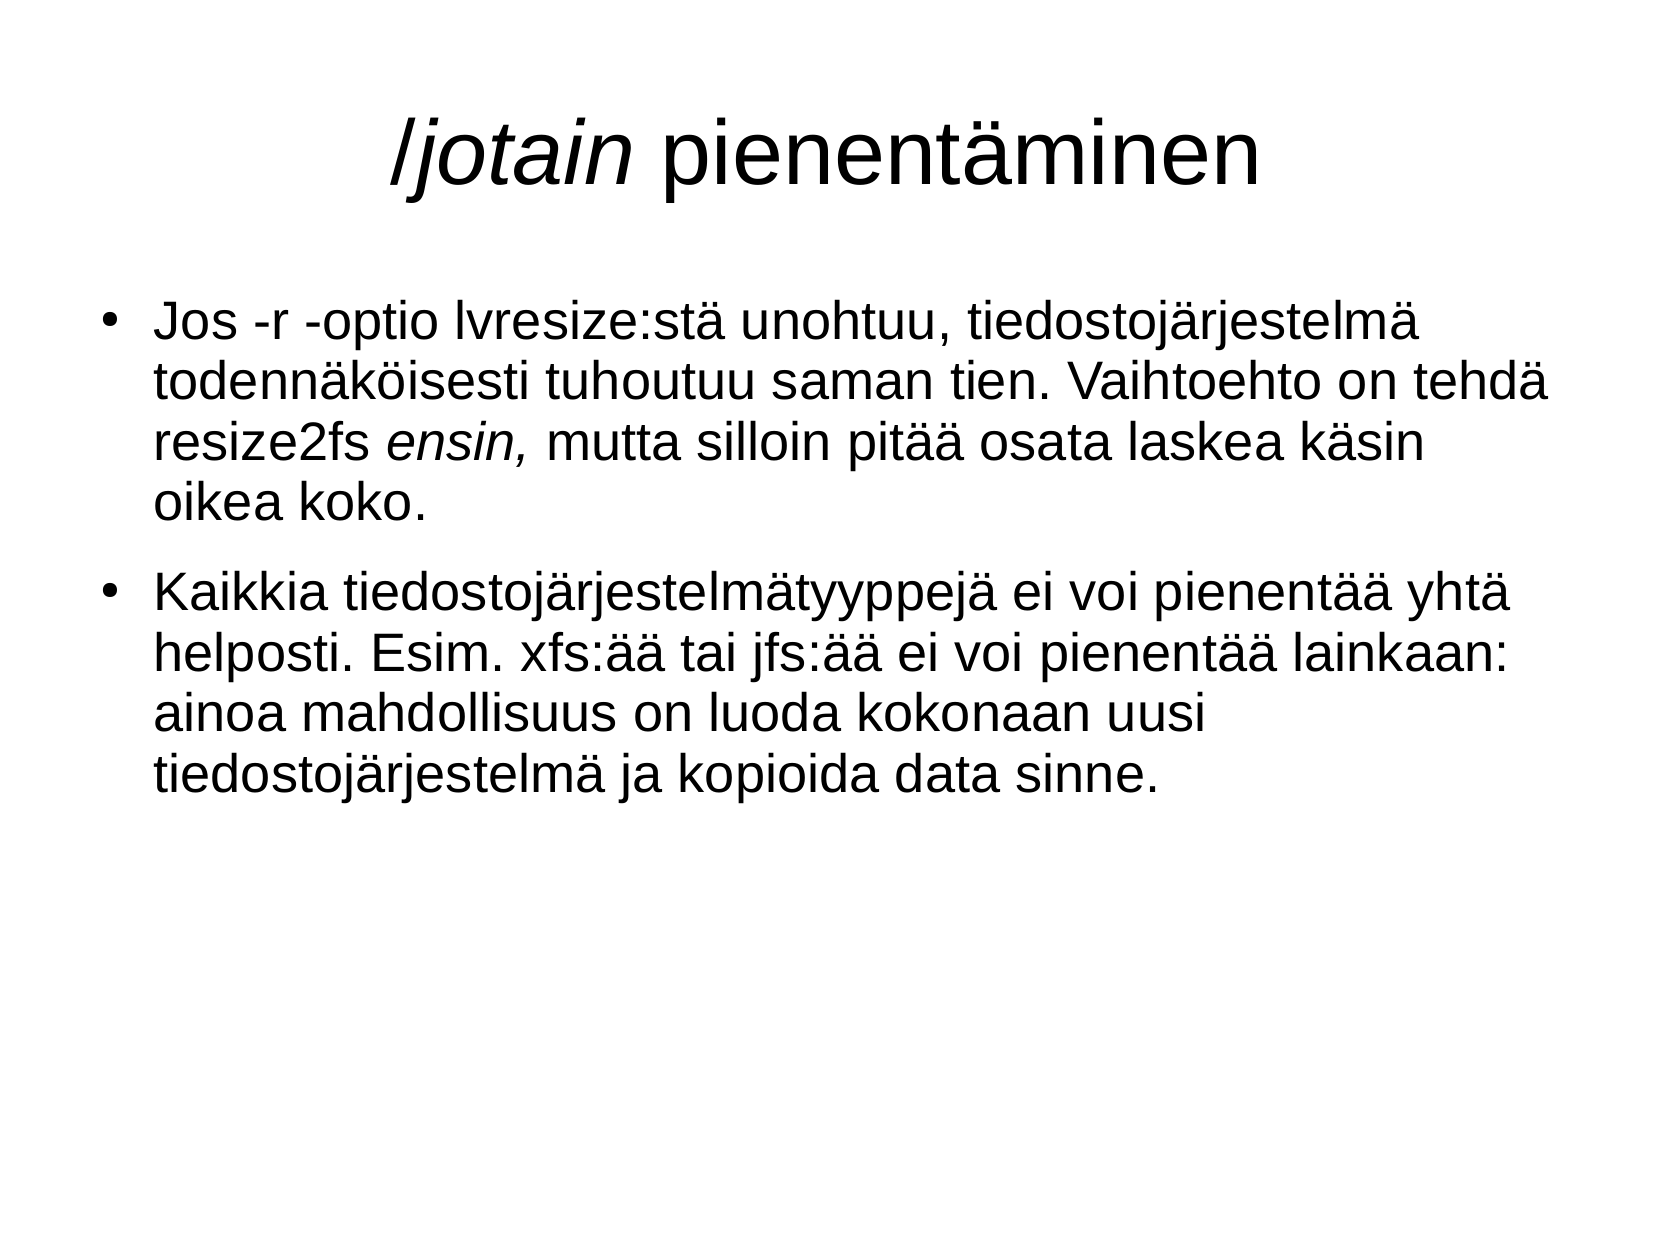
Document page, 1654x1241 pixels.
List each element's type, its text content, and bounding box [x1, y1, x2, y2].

title /jotain pienentäminen [82, 49, 1571, 257]
list Jos -r -optio lvresize:stä unohtuu, tiedostojärjestelmä todennäköisesti tuhoutuu saman tien. Vaihtoehto on tehdä resize2fs ensin, mutta silloin pitää osata laskea käsin oikea koko. Kaikkia tiedostojärjestelmätyyppejä ei voi pienentää yhtä helposti. Esim. xfs:ää tai jfs:ää ei voi pienentää lainkaan: ainoa mahdollisuus on luoda kokonaan uusi tiedostojärjestelmä ja kopioida data sinne. [82, 290, 1571, 1010]
